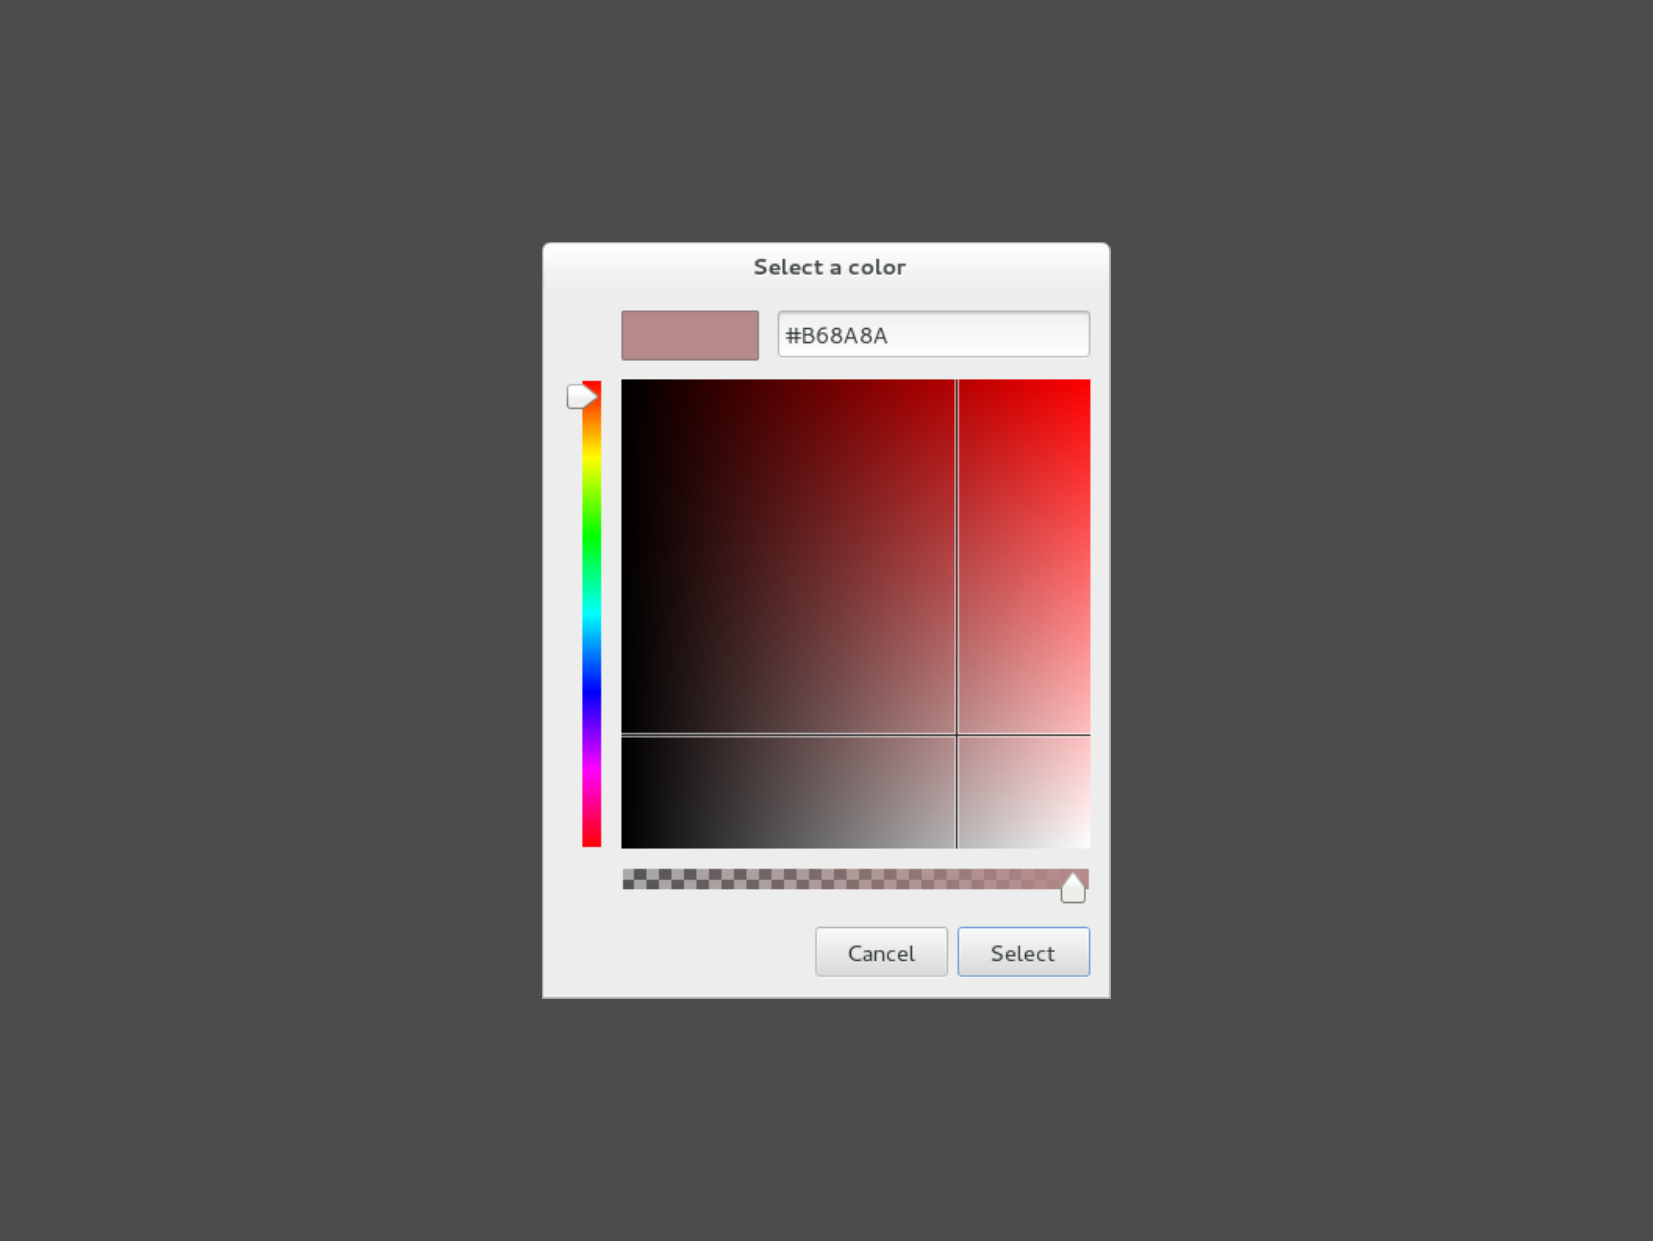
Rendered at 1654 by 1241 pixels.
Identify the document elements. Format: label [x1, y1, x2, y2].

picture [542, 242, 1111, 999]
